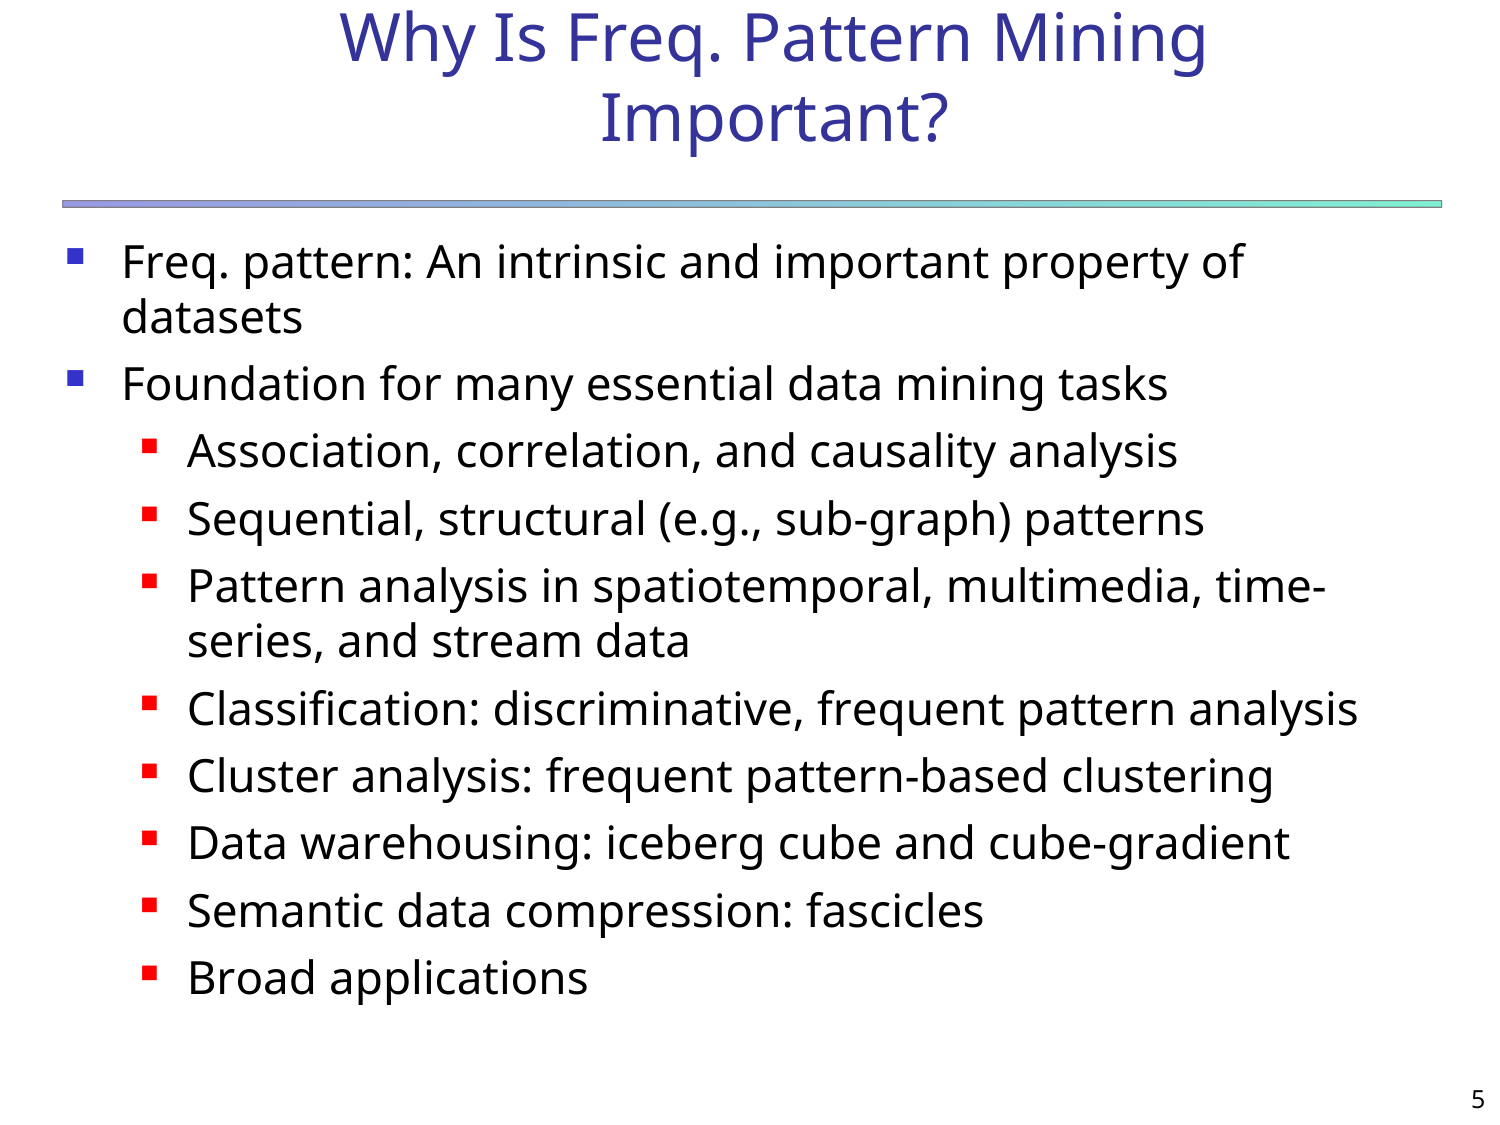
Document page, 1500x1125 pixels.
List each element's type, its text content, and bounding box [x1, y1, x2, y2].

list Freq. pattern: An intrinsic and important property of datasets Foundation for many essential data mining tasks Association, correlation, and causality analysis Sequential, structural (e.g., sub-graph) patterns Pattern analysis in spatiotemporal, multimedia, time-series, and stream data Classification: discriminative, frequent pattern analysis Cluster analysis: frequent pattern-based clustering Data warehousing: iceberg cube and cube-gradient Semantic data compression: fascicles Broad applications [50, 224, 1450, 1067]
title Why Is Freq. Pattern Mining Important? [149, 0, 1400, 163]
text_box 1 [1187, 1062, 1500, 1125]
